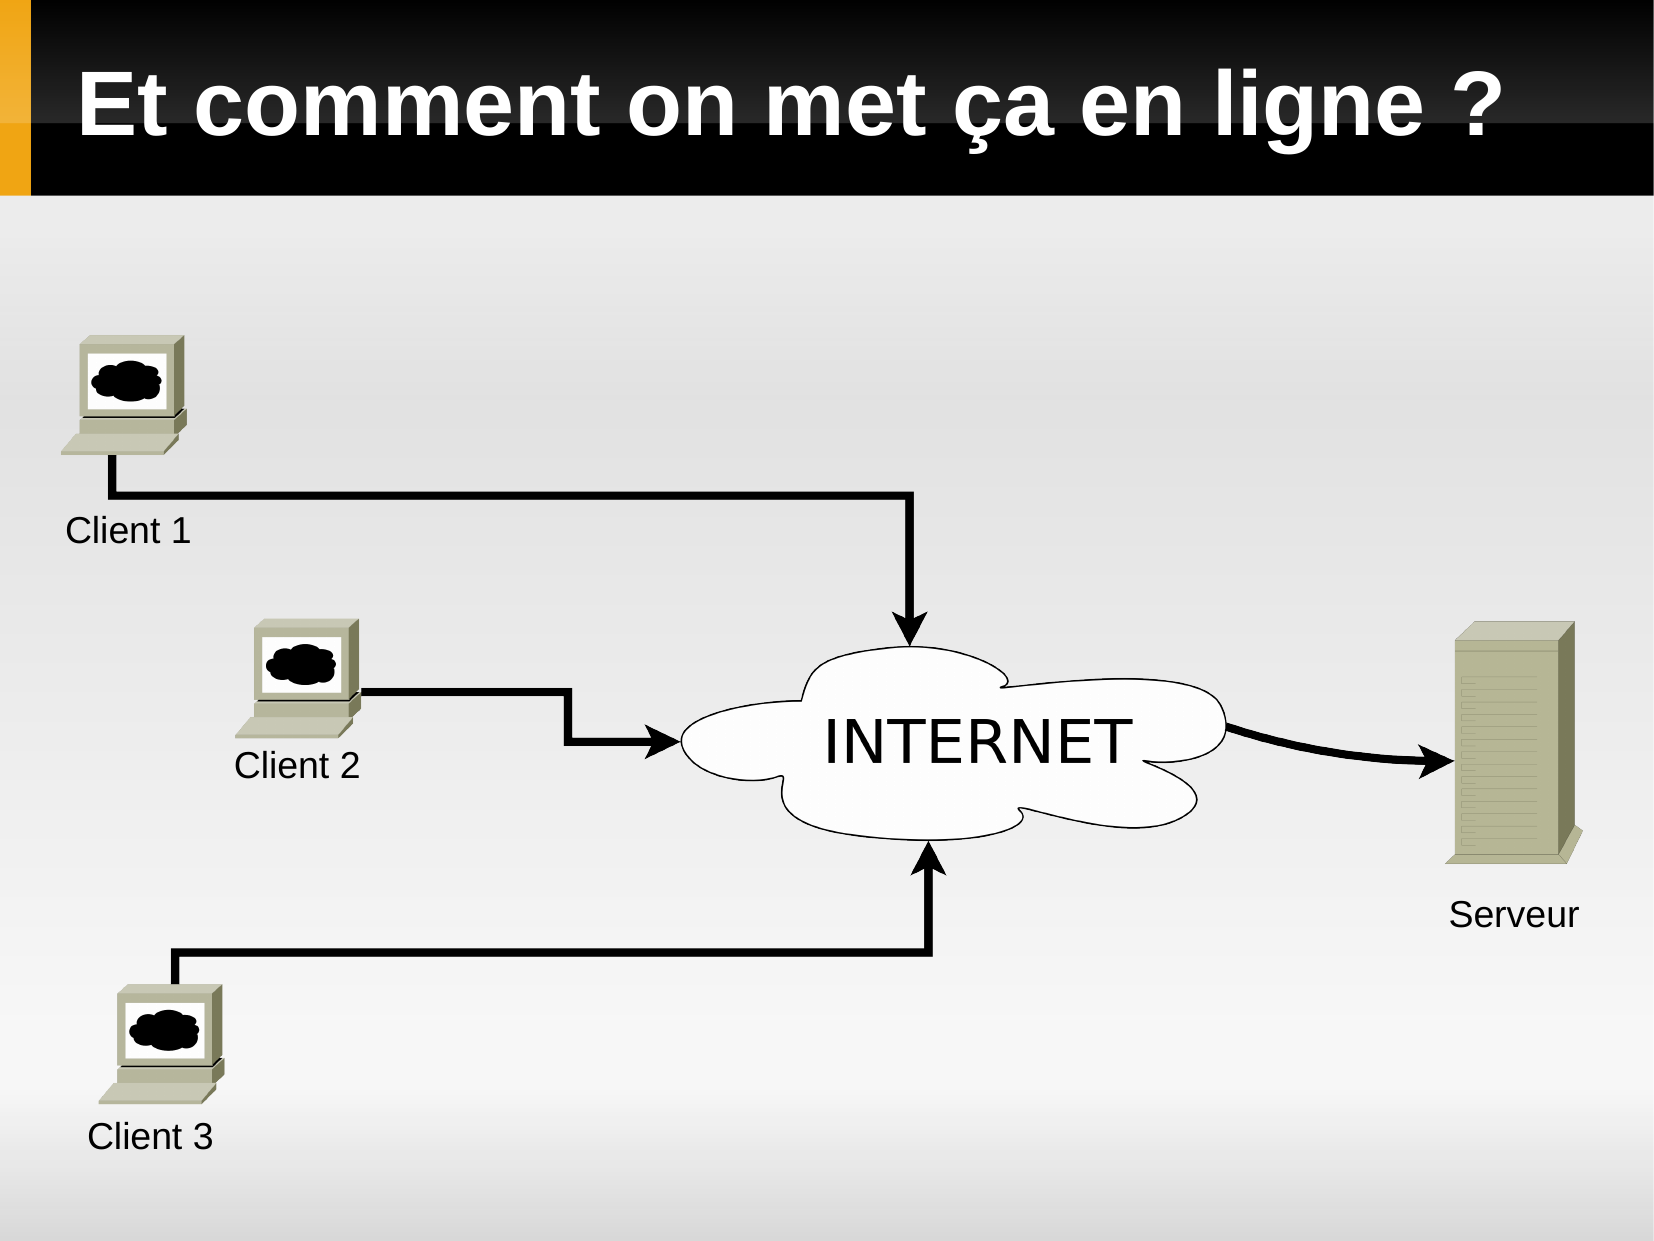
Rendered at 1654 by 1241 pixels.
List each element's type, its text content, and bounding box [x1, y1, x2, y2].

text_box Client 3 [72, 1108, 229, 1165]
text_box Client 1 [50, 501, 207, 1002]
text_box Client 2 [219, 737, 376, 795]
title Et comment on met ça en ligne ? [76, 7, 1565, 200]
picture [0, 0, 1654, 1241]
text_box Serveur [1433, 885, 1595, 943]
